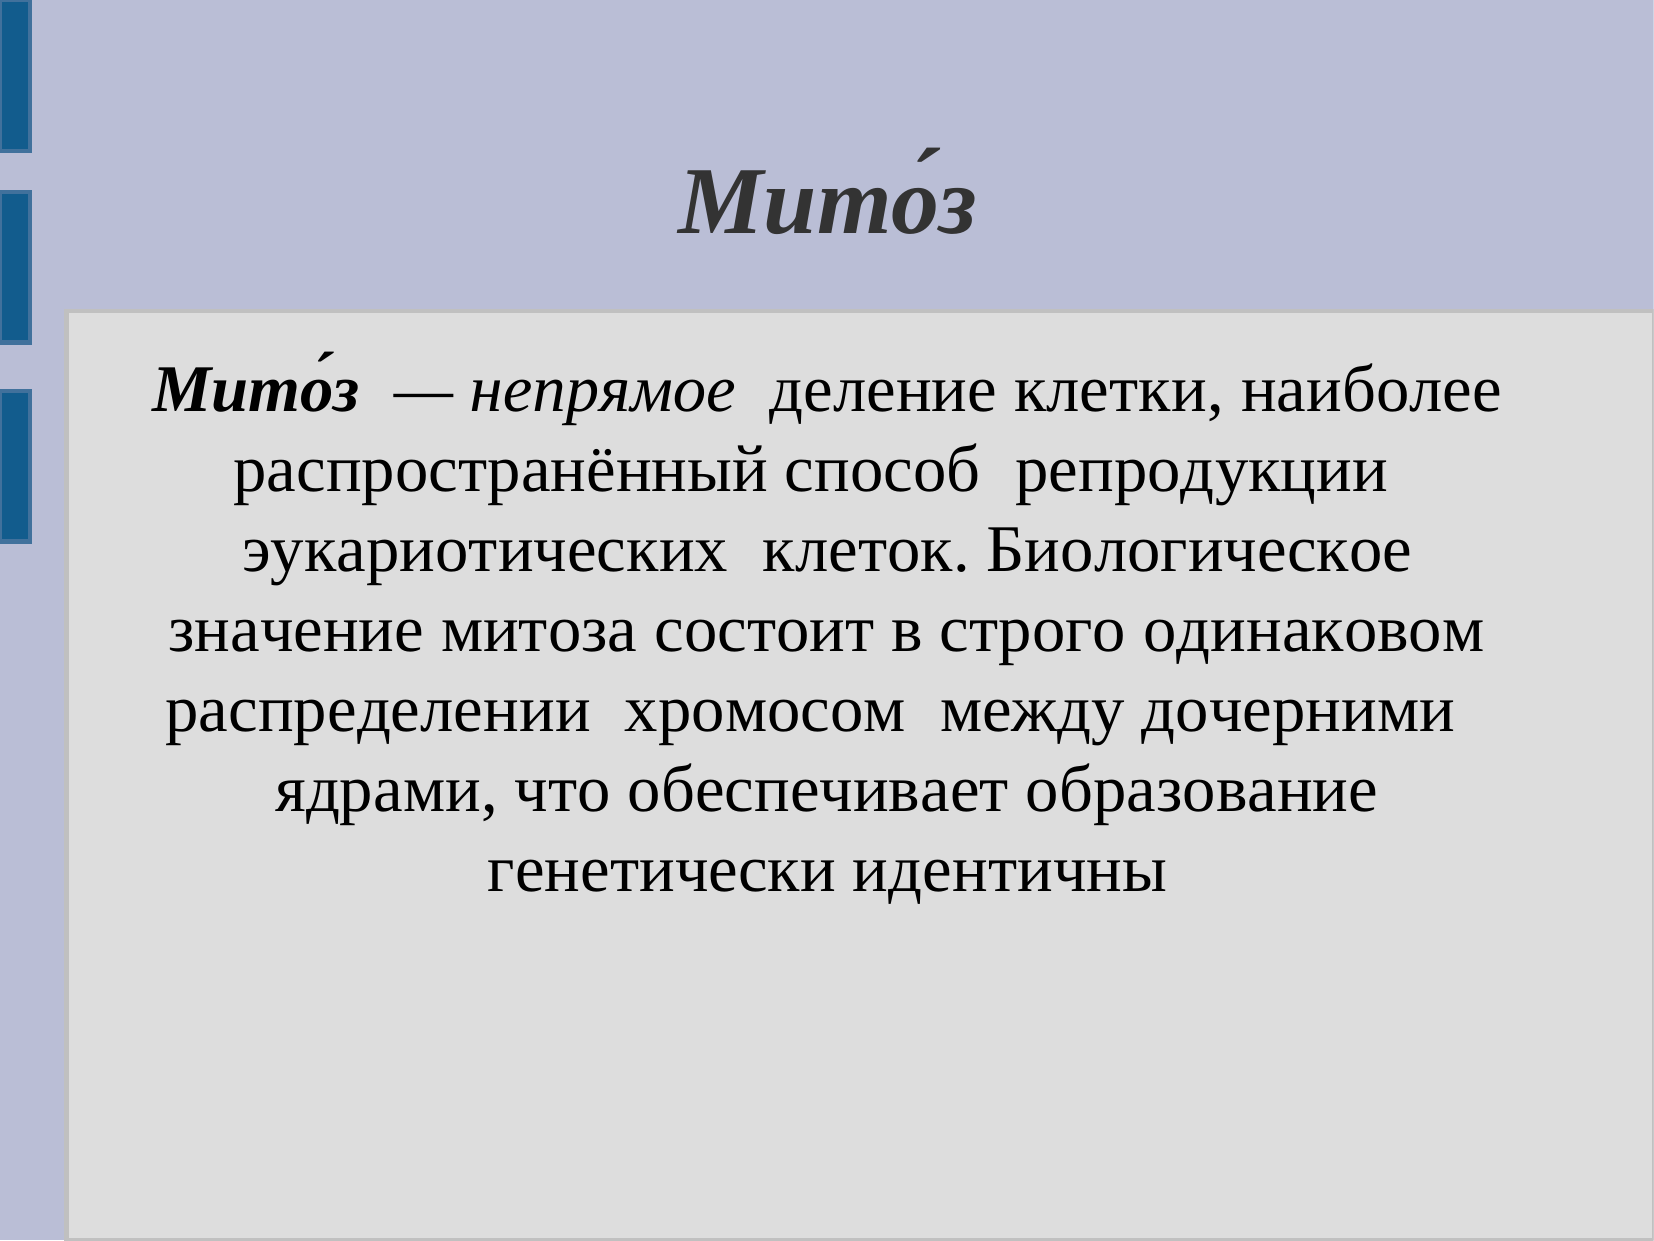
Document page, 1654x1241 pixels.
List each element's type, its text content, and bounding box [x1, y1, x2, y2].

title Мито́з [121, 91, 1534, 299]
list Мито́з — непрямое деление клетки, наиболее распространённый способ репродукции эукариотических клеток. Биологическое значение митоза состоит в строго одинаковом распределении хромосом между дочерними ядрами, что обеспечивает образование генетически идентичны [121, 344, 1534, 1127]
